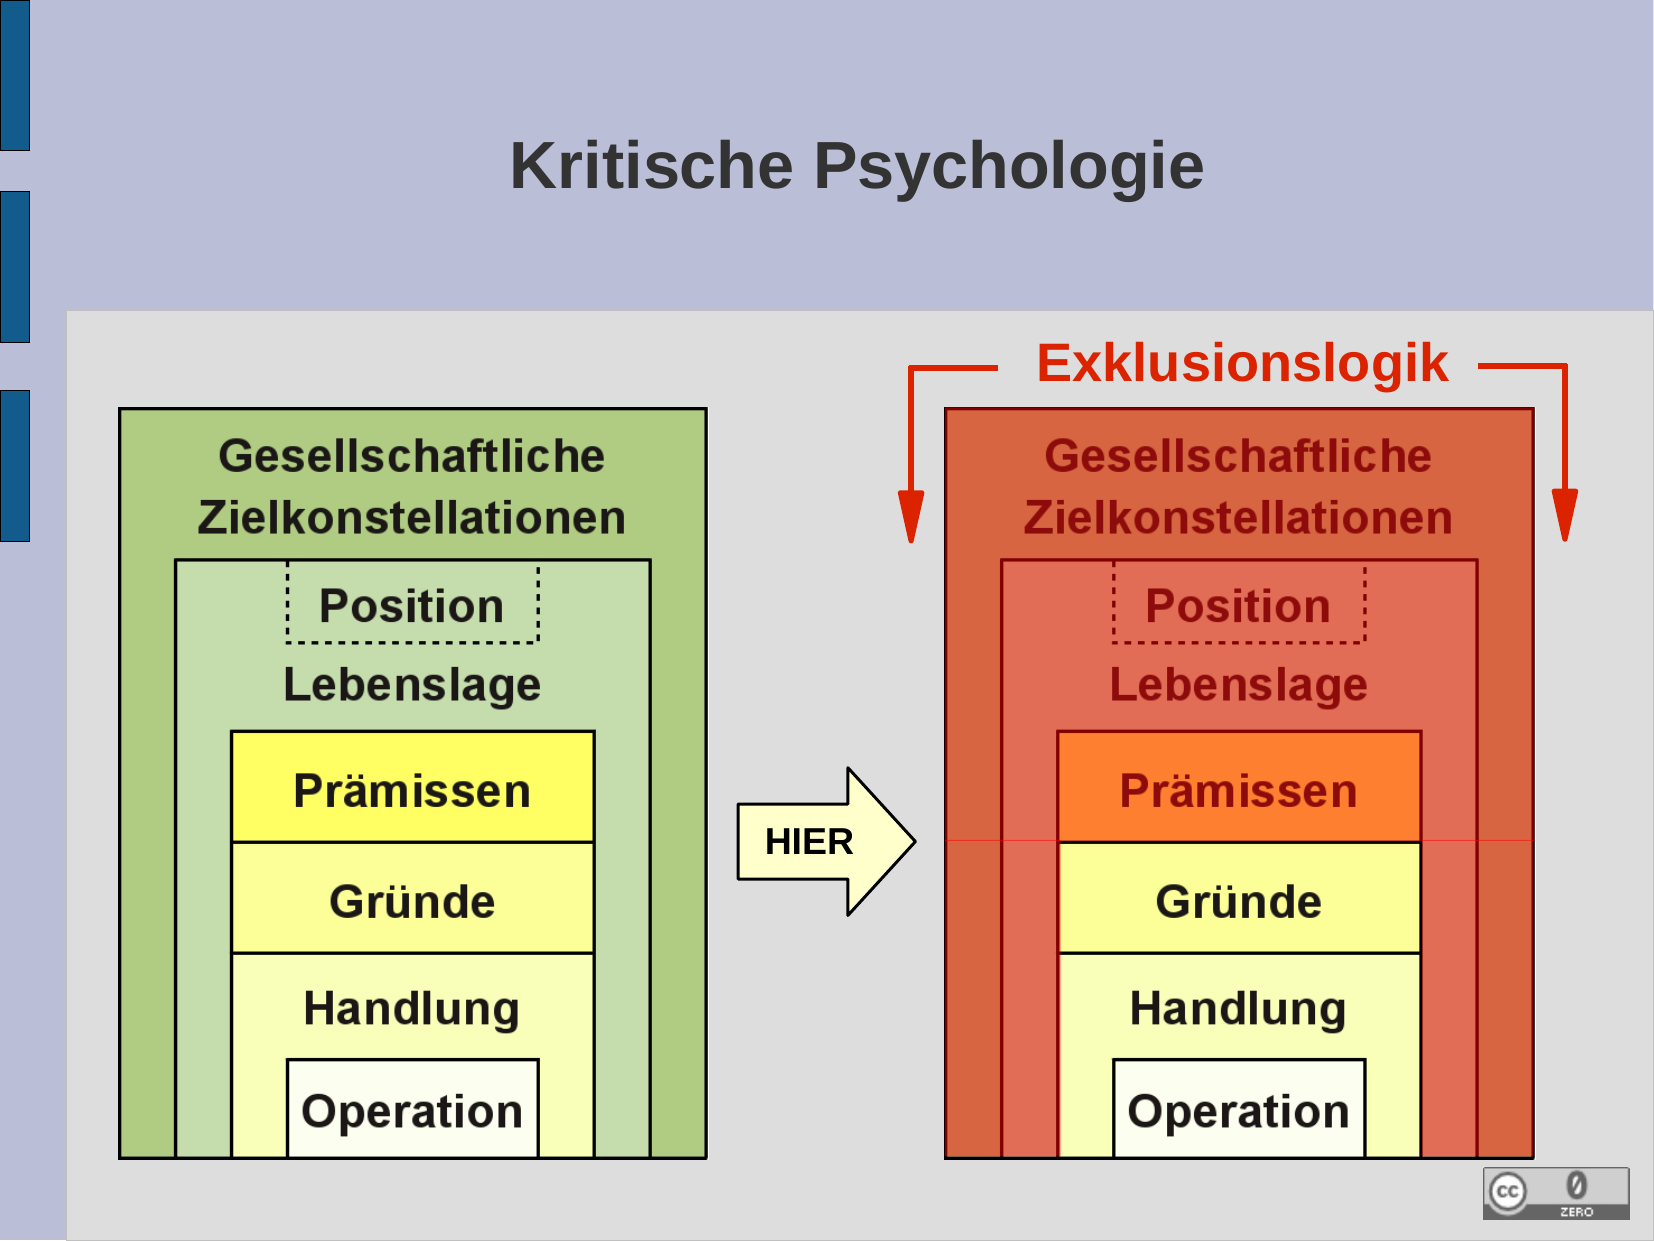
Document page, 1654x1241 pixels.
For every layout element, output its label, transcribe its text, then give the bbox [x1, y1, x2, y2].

text_box [944, 407, 1535, 1157]
picture [118, 407, 709, 1160]
text_box HIER [738, 767, 916, 916]
title Kritische Psychologie [121, 61, 1595, 269]
text_box Exklusionslogik [1021, 324, 1466, 401]
picture [1483, 1167, 1630, 1220]
picture [944, 407, 1536, 1160]
